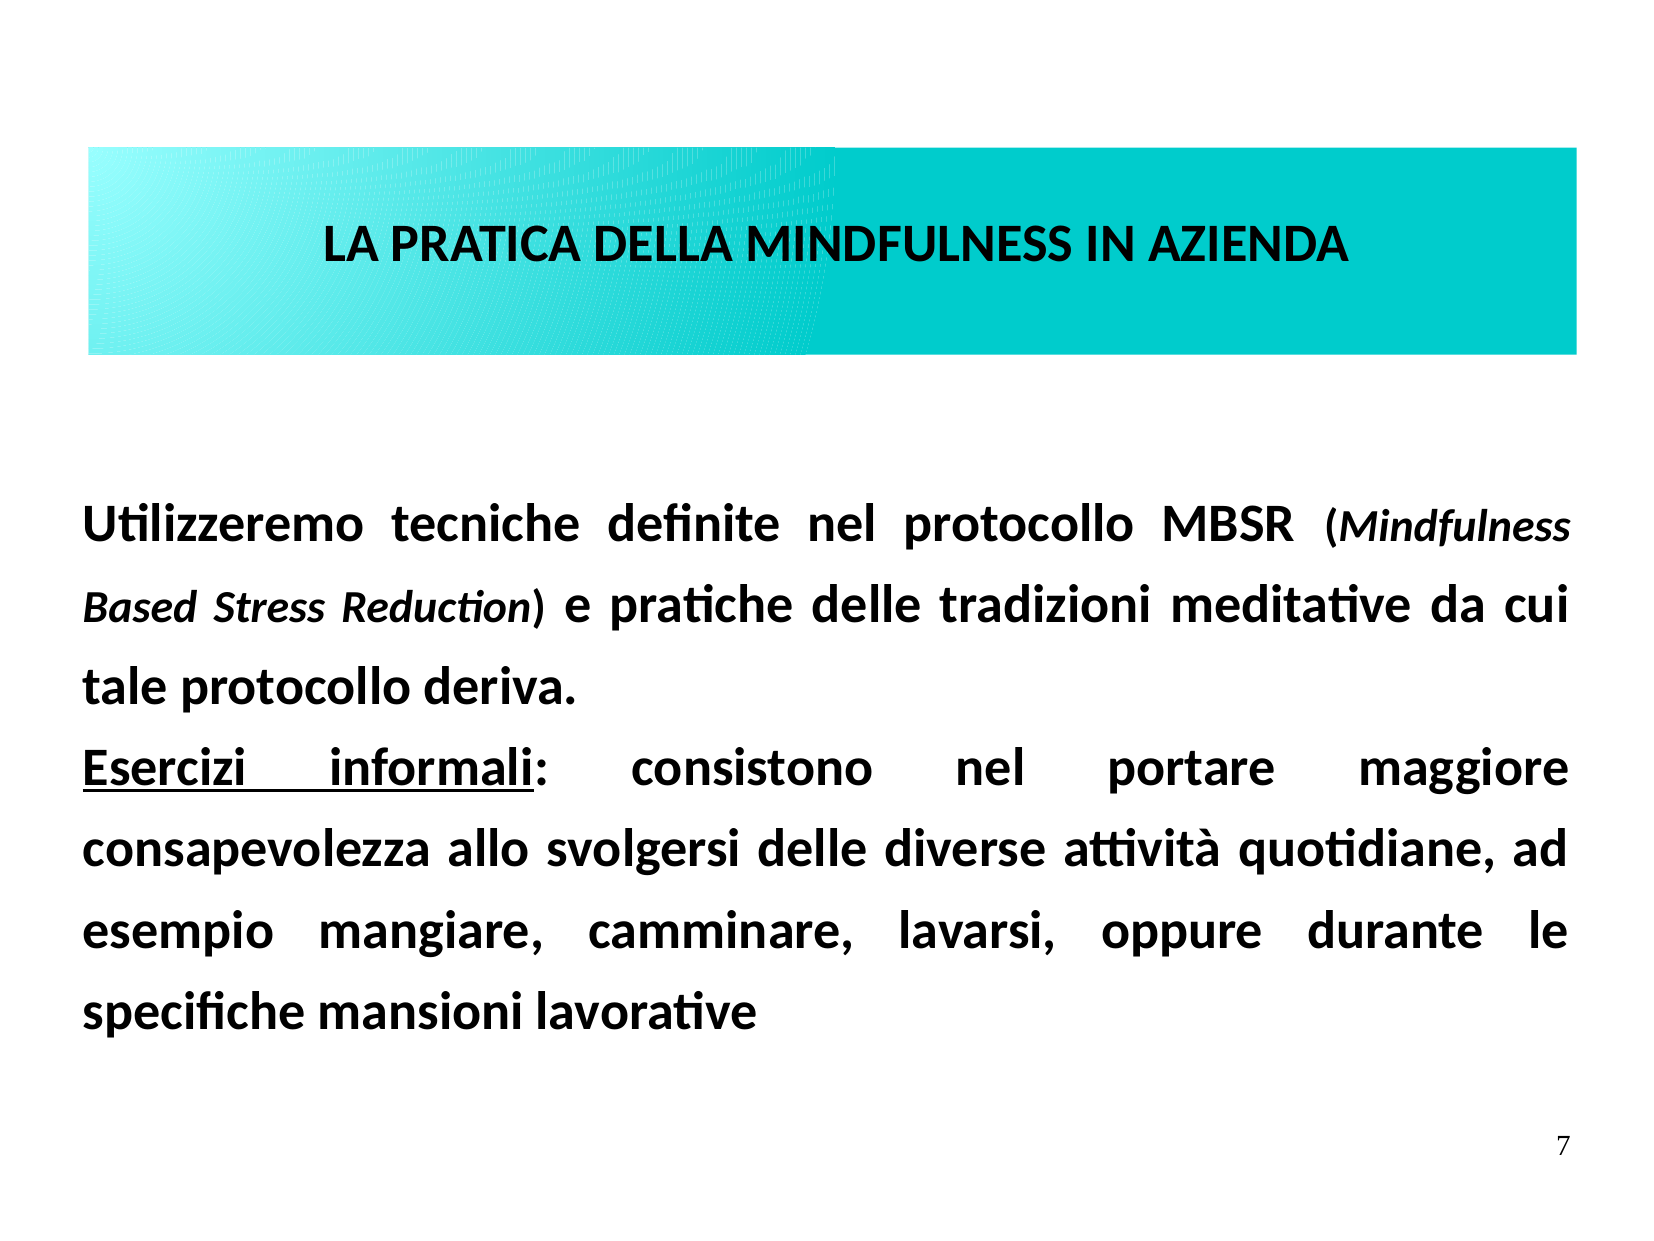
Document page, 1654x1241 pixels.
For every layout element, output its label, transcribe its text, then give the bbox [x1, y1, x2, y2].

subtitle Utilizzeremo tecniche definite nel protocollo MBSR (Mindfulness Based Stress Reduction) e pratiche delle tradizioni meditative da cui tale protocollo deriva. Esercizi informali: consistono nel portare maggiore consapevolezza allo svolgersi delle diverse attività quotidiane, ad esempio mangiare, camminare, lavarsi, oppure durante le specifiche mansioni lavorative [82, 169, 1571, 1131]
title LA PRATICA DELLA MINDFULNESS IN AZIENDA [88, 147, 1577, 355]
